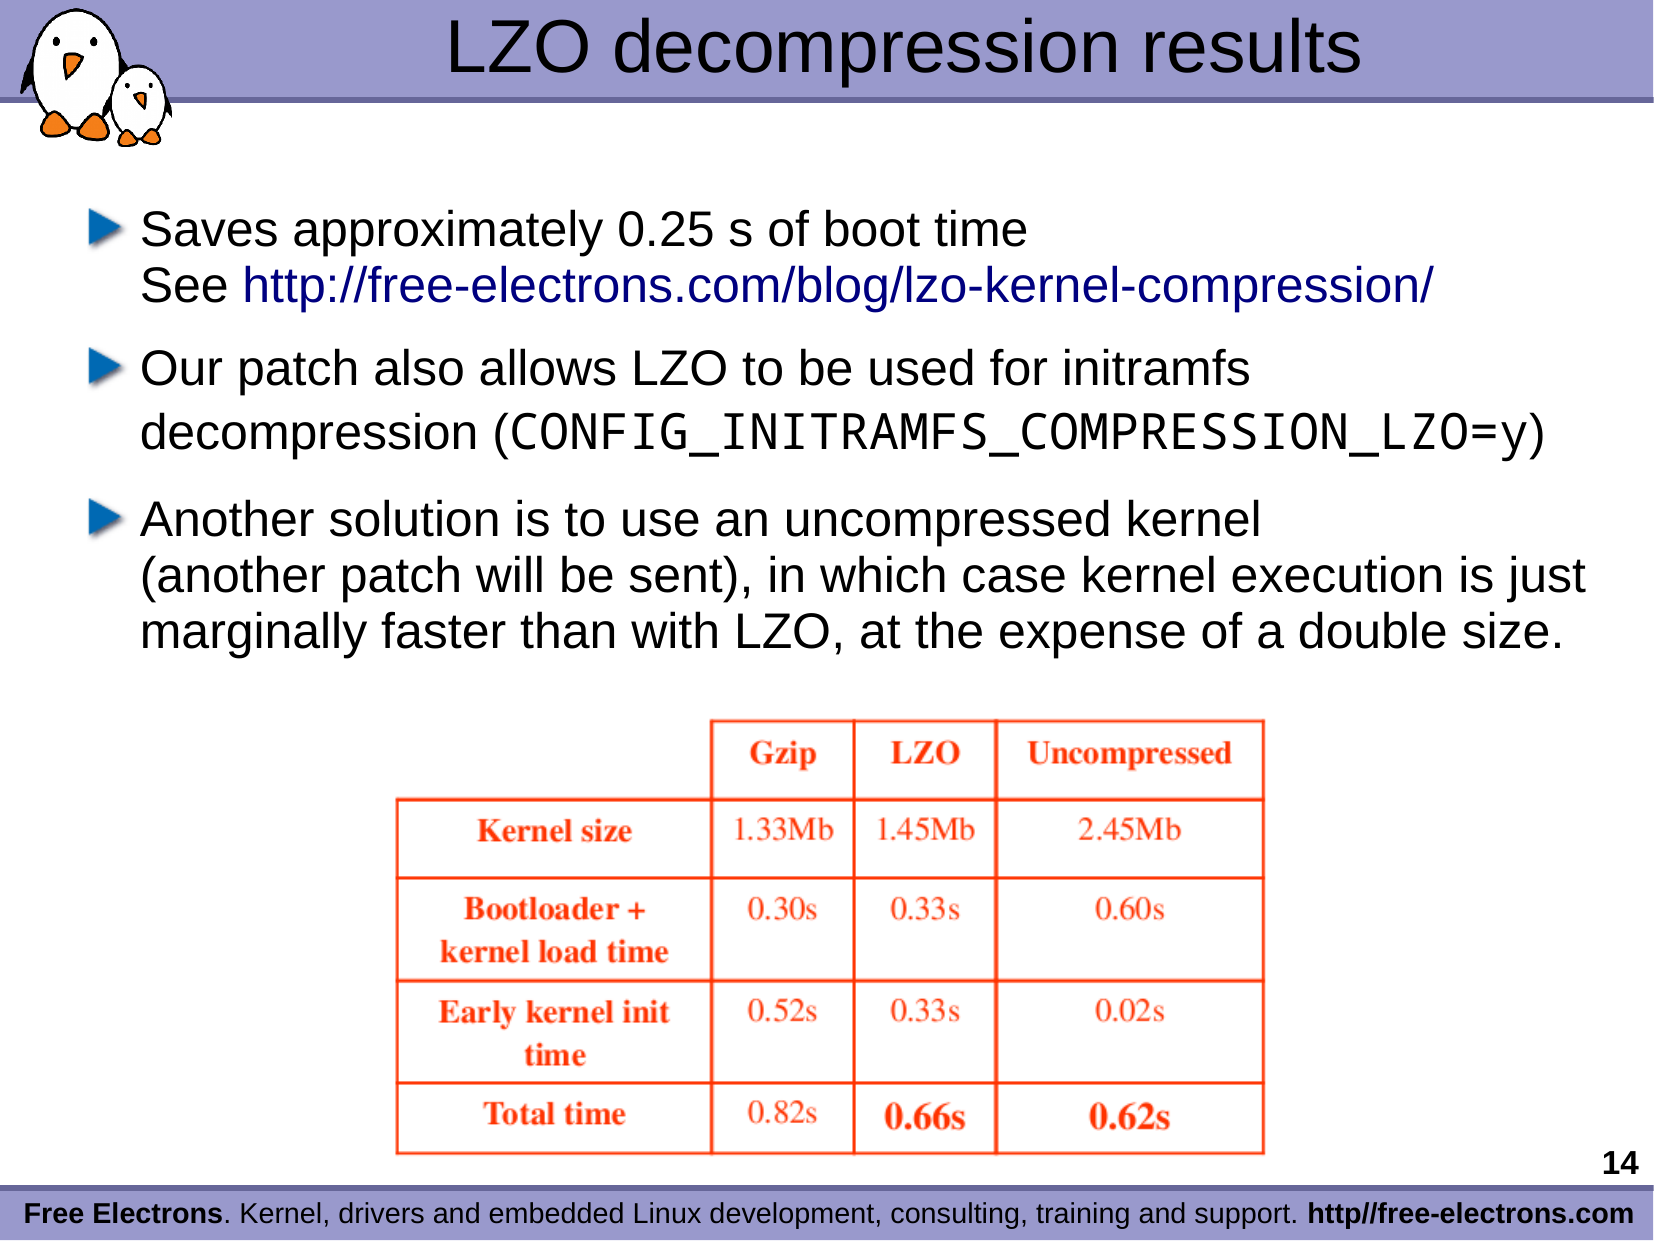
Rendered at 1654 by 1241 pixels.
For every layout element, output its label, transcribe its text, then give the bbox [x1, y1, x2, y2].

picture [20, 8, 172, 147]
list Saves approximately 0.25 s of boot time See http://free-electrons.com/blog/lzo-kernel-compression/ Our patch also allows LZO to be used for initramfs decompression (CONFIG_INITRAMFS_COMPRESSION_LZO=y) Another solution is to use an uncompressed kernel (another patch will be sent), in which case kernel execution is just marginally faster than with LZO, at the expense of a double size. [68, 201, 1592, 1118]
picture [372, 697, 1286, 1185]
title LZO decompression results [178, 0, 1631, 94]
